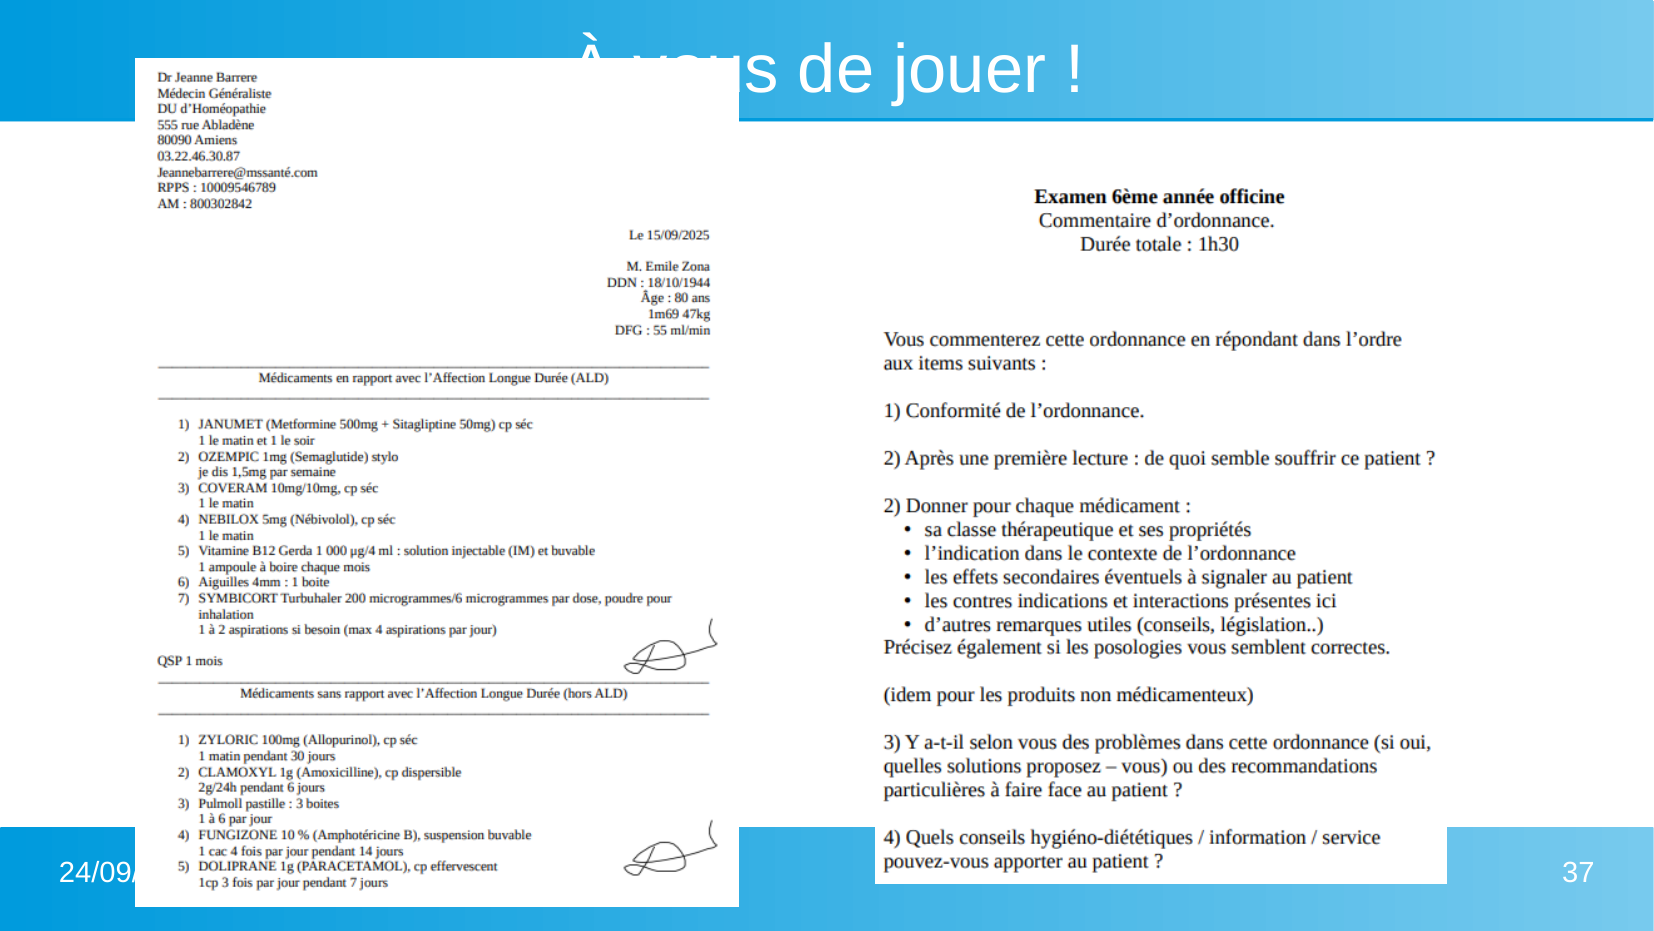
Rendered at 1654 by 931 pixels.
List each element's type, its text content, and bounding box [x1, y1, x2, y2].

picture [875, 177, 1447, 884]
title À vous de jouer ! [59, 29, 1595, 108]
picture [134, 58, 739, 907]
